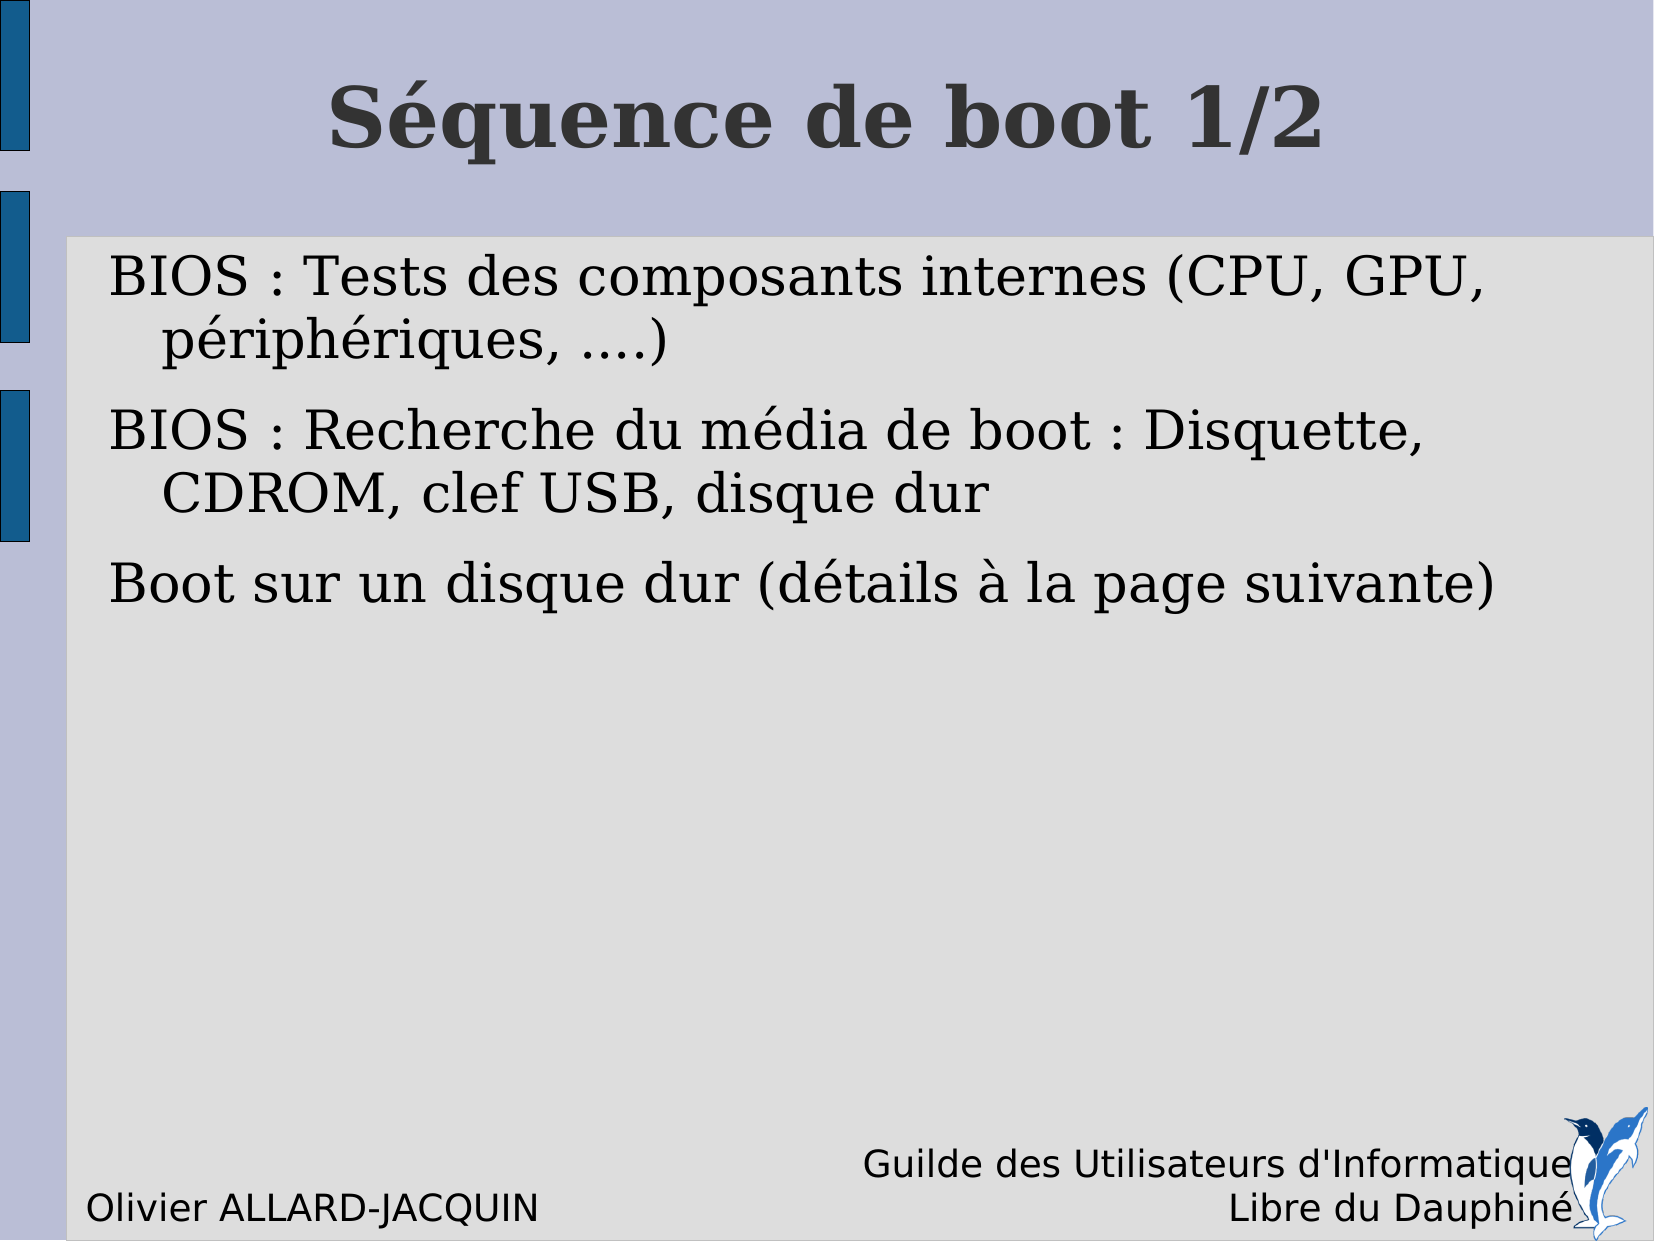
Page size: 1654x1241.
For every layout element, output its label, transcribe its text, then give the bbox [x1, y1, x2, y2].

title Séquence de boot 1/2 [121, 14, 1534, 222]
picture [1564, 1107, 1648, 1241]
list BIOS : Tests des composants internes (CPU, GPU, périphériques, ....) BIOS : Recherche du média de boot : Disquette, CDROM, clef USB, disque dur Boot sur un disque dur (détails à la page suivante) [90, 245, 1534, 1132]
